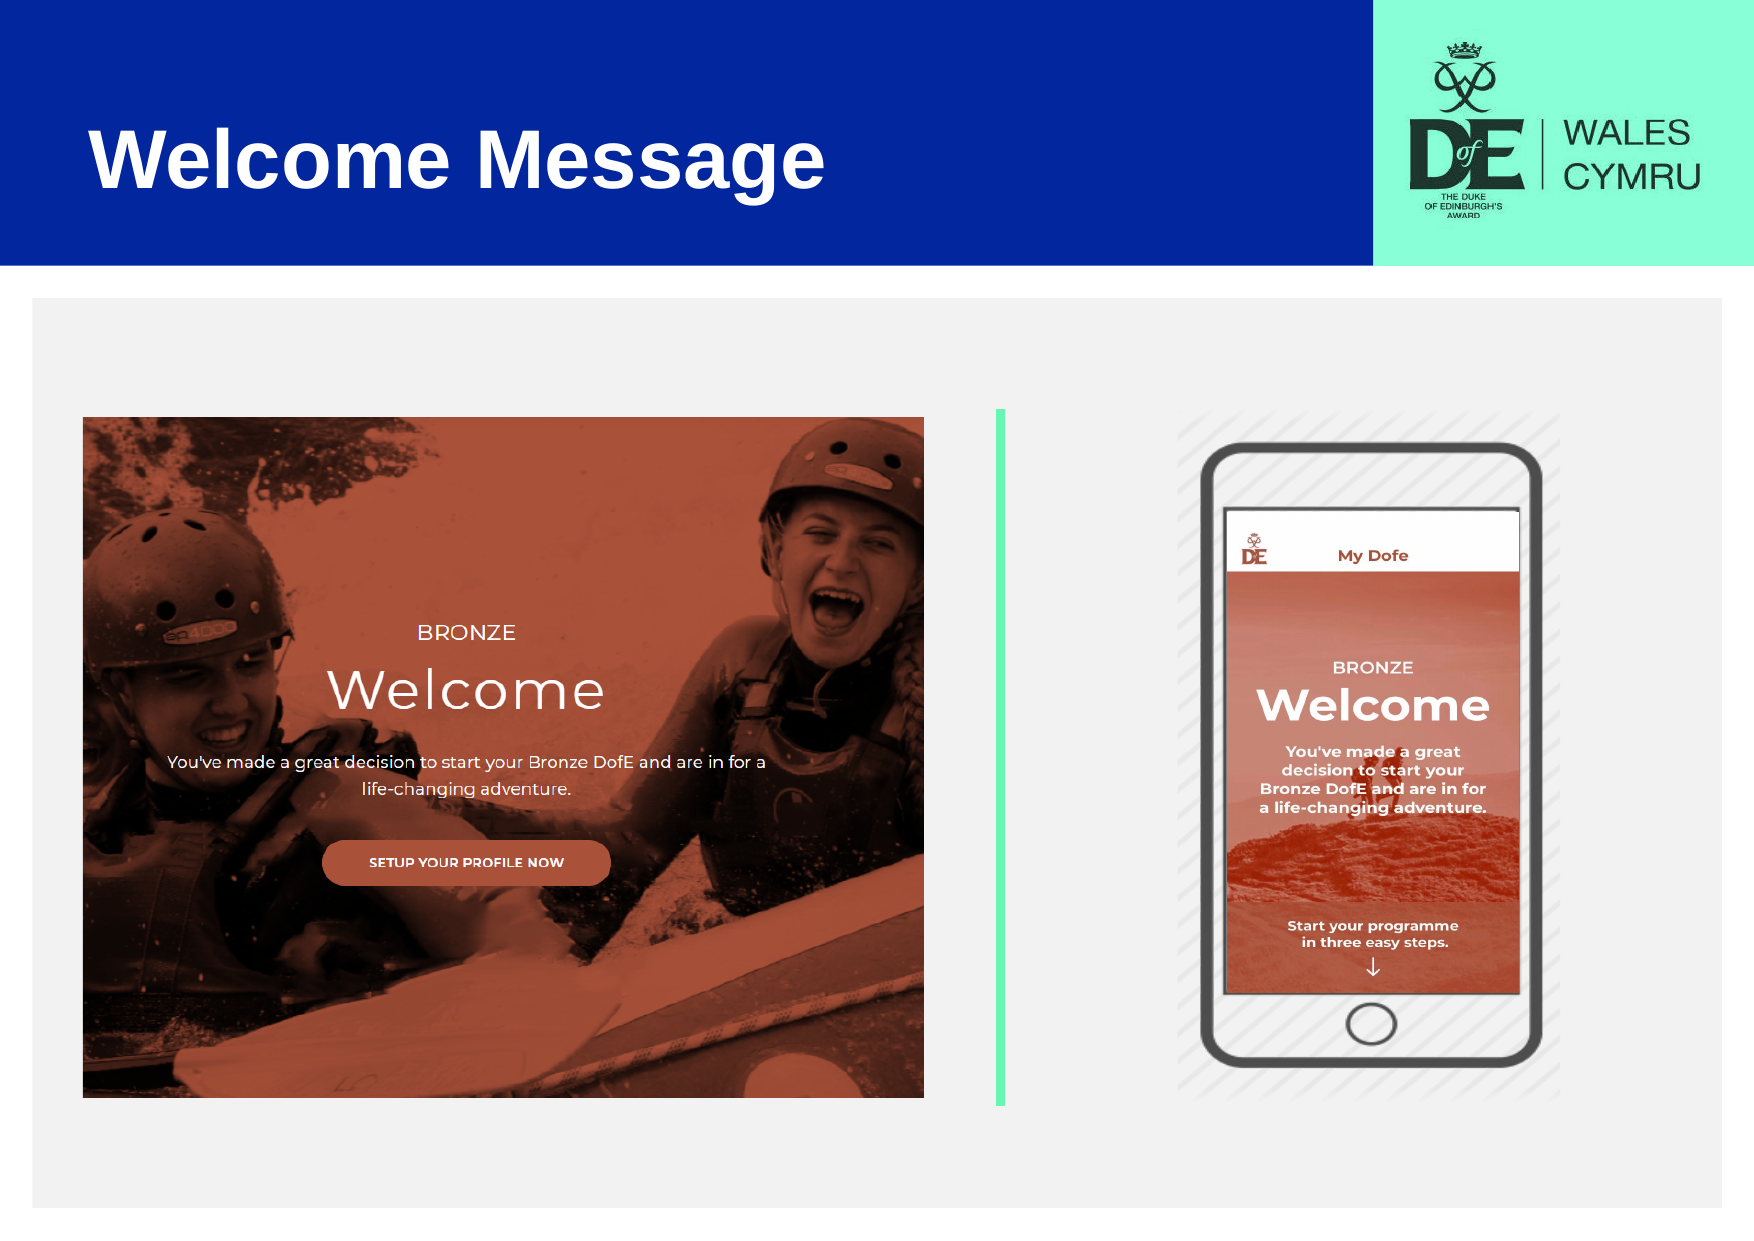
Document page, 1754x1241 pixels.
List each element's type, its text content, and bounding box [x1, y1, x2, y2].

picture [82, 417, 924, 1098]
picture [1177, 408, 1561, 1102]
title Welcome Message [0, 0, 1374, 266]
